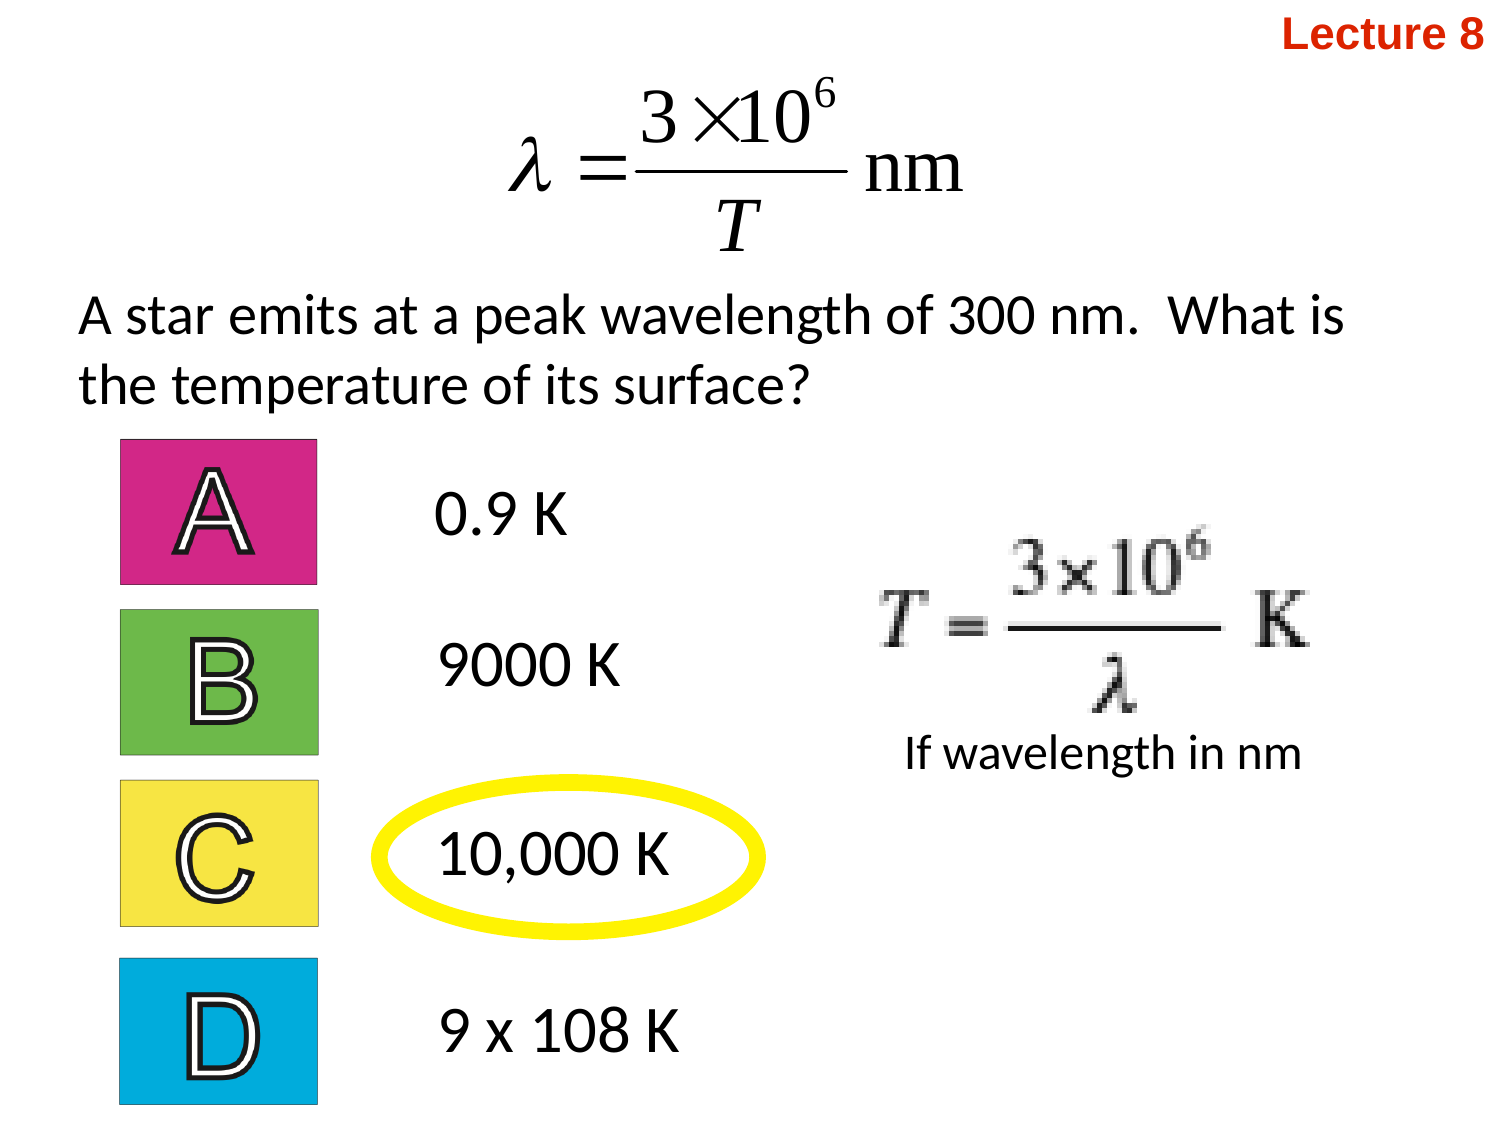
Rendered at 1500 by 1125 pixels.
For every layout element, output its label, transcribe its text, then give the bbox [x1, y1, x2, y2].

picture [118, 436, 319, 587]
picture [495, 54, 979, 269]
text_box A star emits at a peak wavelength of 300 nm. What is the temperature of its surface? [63, 268, 1439, 424]
text_box 9000 K [422, 612, 637, 707]
picture [118, 956, 319, 1106]
text_box 0.9 K [419, 461, 584, 557]
picture [118, 778, 320, 928]
picture [118, 607, 320, 757]
text_box Lecture 8 [1185, 0, 1500, 67]
picture [870, 510, 1321, 719]
text_box If wavelength in nm [889, 719, 1318, 787]
text_box 9 x 108 K [422, 978, 696, 1074]
text_box 10,000 K [420, 801, 686, 897]
